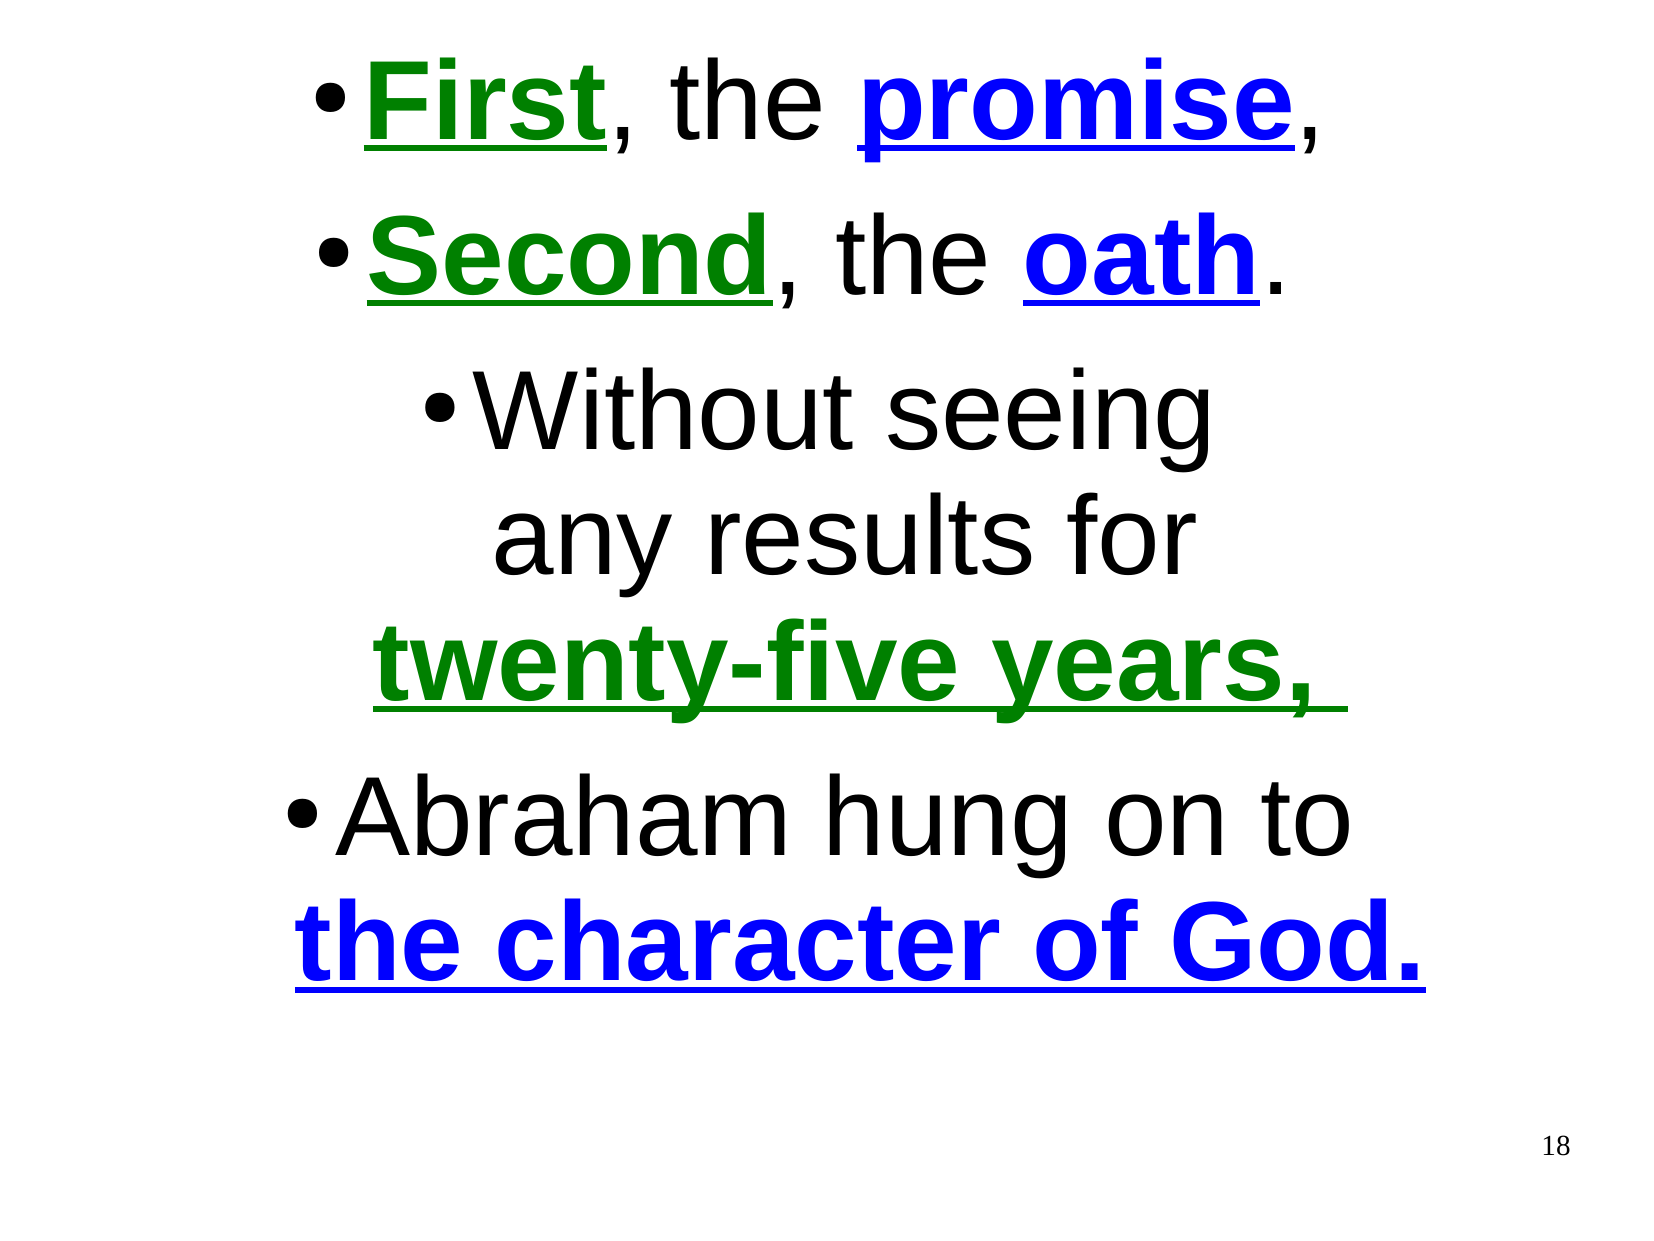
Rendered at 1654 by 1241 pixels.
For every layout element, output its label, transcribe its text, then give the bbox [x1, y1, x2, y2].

list First, the promise, Second, the oath. Without seeing any results for twenty-five years, Abraham hung on to the character of God. [37, 37, 1613, 1238]
